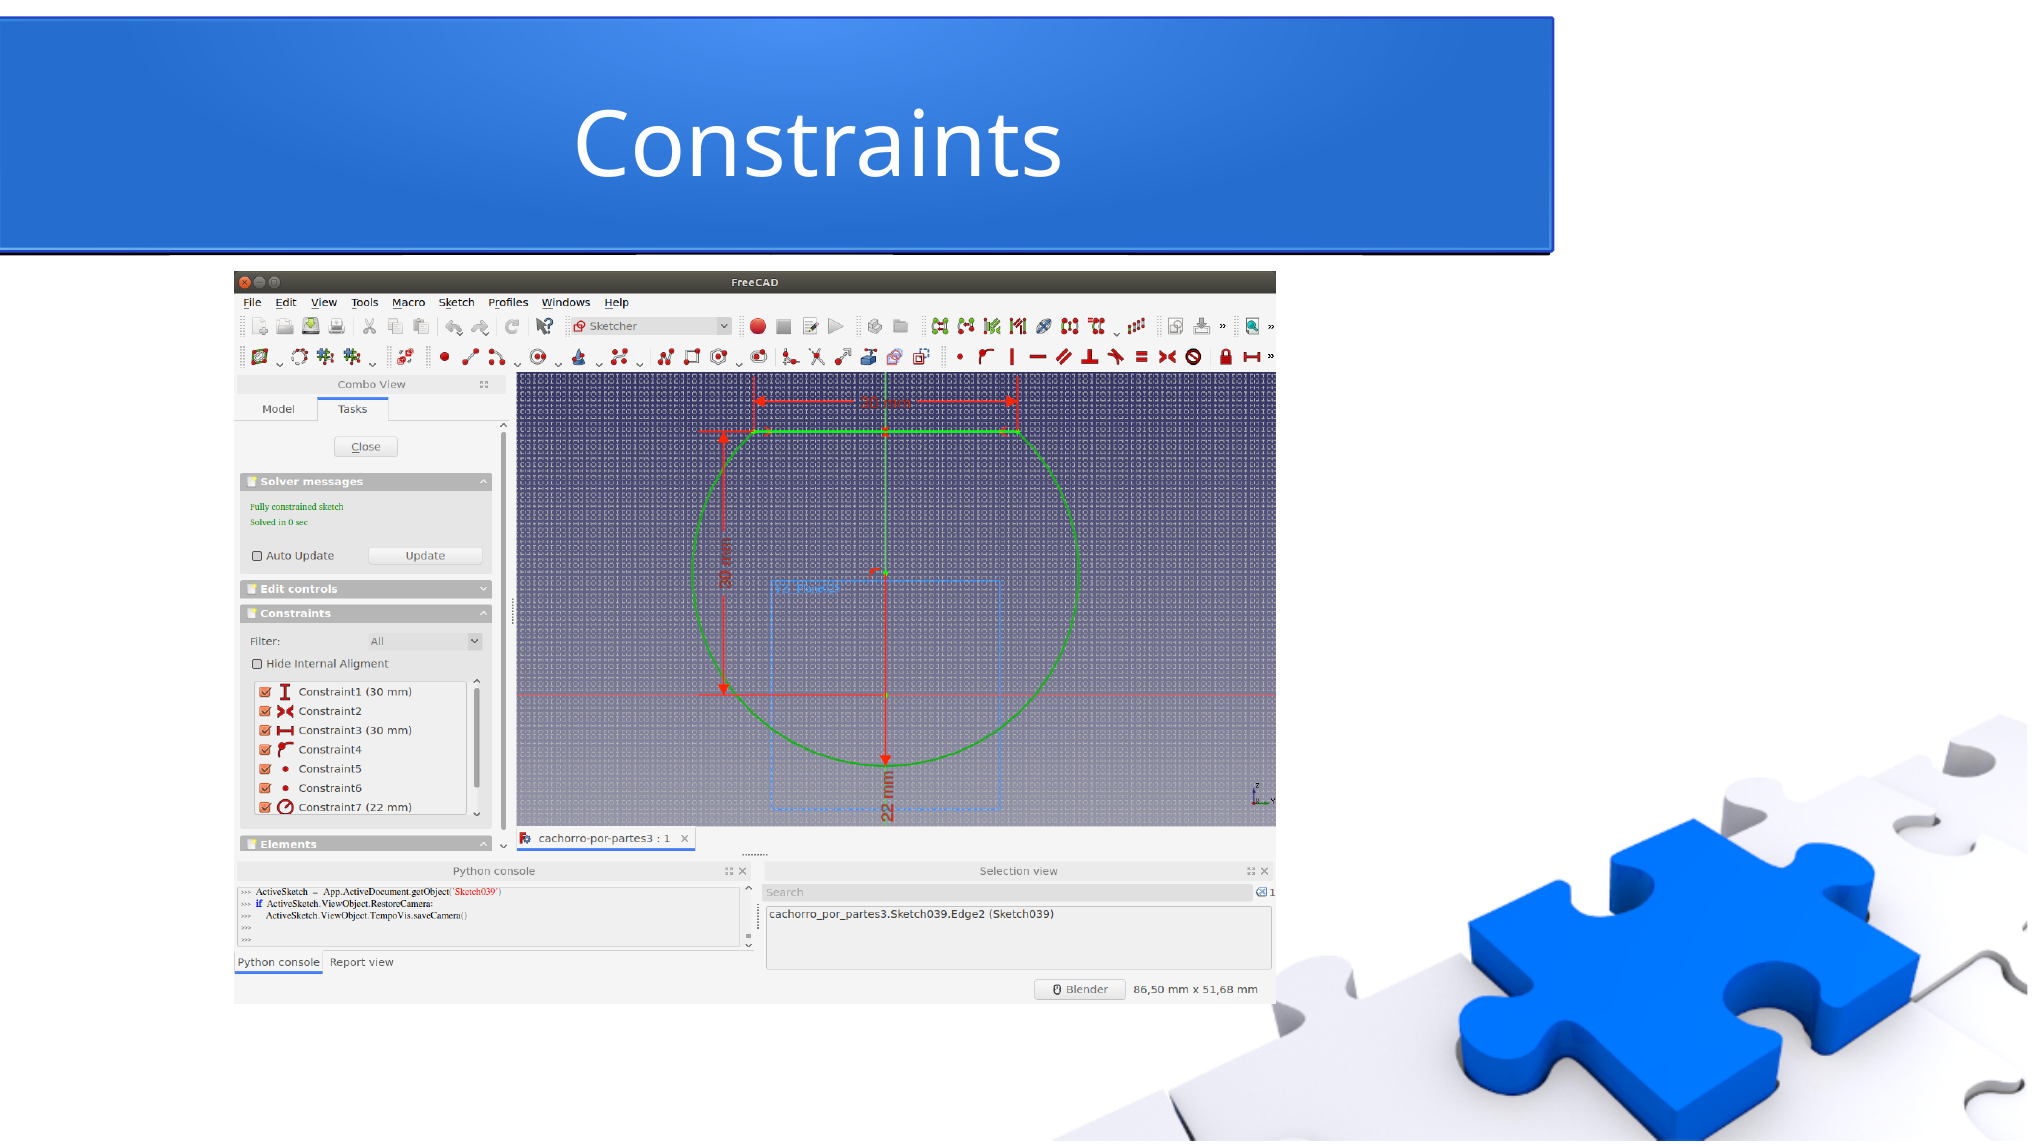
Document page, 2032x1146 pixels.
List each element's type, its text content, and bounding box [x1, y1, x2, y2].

title Constraints [101, 45, 1536, 237]
picture [234, 271, 2028, 1141]
